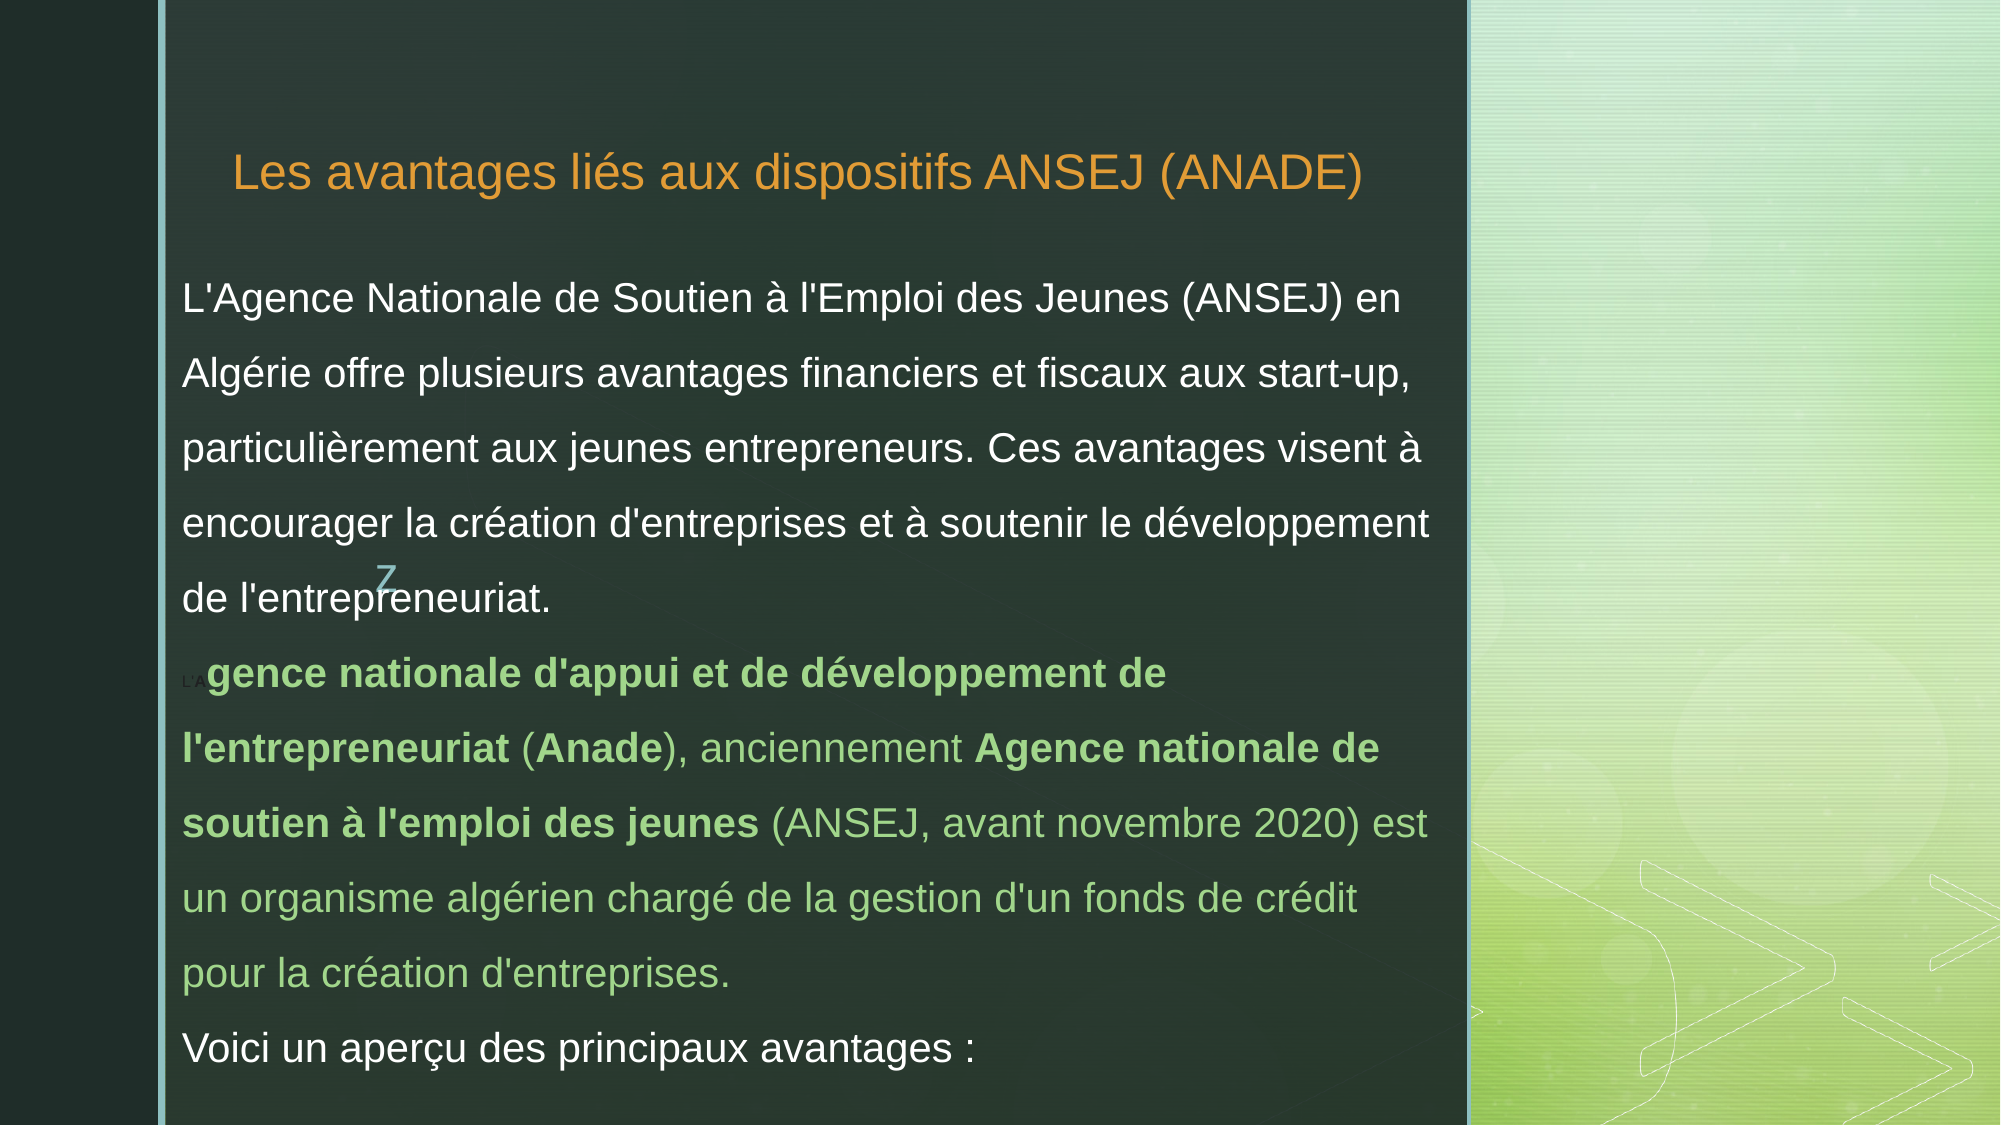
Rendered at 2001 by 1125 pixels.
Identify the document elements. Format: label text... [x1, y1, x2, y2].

title L'Agence Nationale de Soutien à l'Emploi des Jeunes (ANSEJ) en Algérie offre plusieurs avantages financiers et fiscaux aux start-up, particulièrement aux jeunes entrepreneurs. Ces avantages visent à encourager la création d'entreprises et à soutenir le développement de l'entrepreneuriat. L'Agence nationale d'appui et de développement de l'entrepreneuriat (Anade), anciennement Agence nationale de soutien à l'emploi des jeunes (ANSEJ, avant novembre 2020) est un organisme algérien chargé de la gestion d'un fonds de crédit pour la création d'entreprises. Voici un aperçu des principaux avantages : [166, 238, 1460, 836]
subtitle Les avantages liés aux dispositifs ANSEJ (ANADE) [192, 116, 1405, 208]
